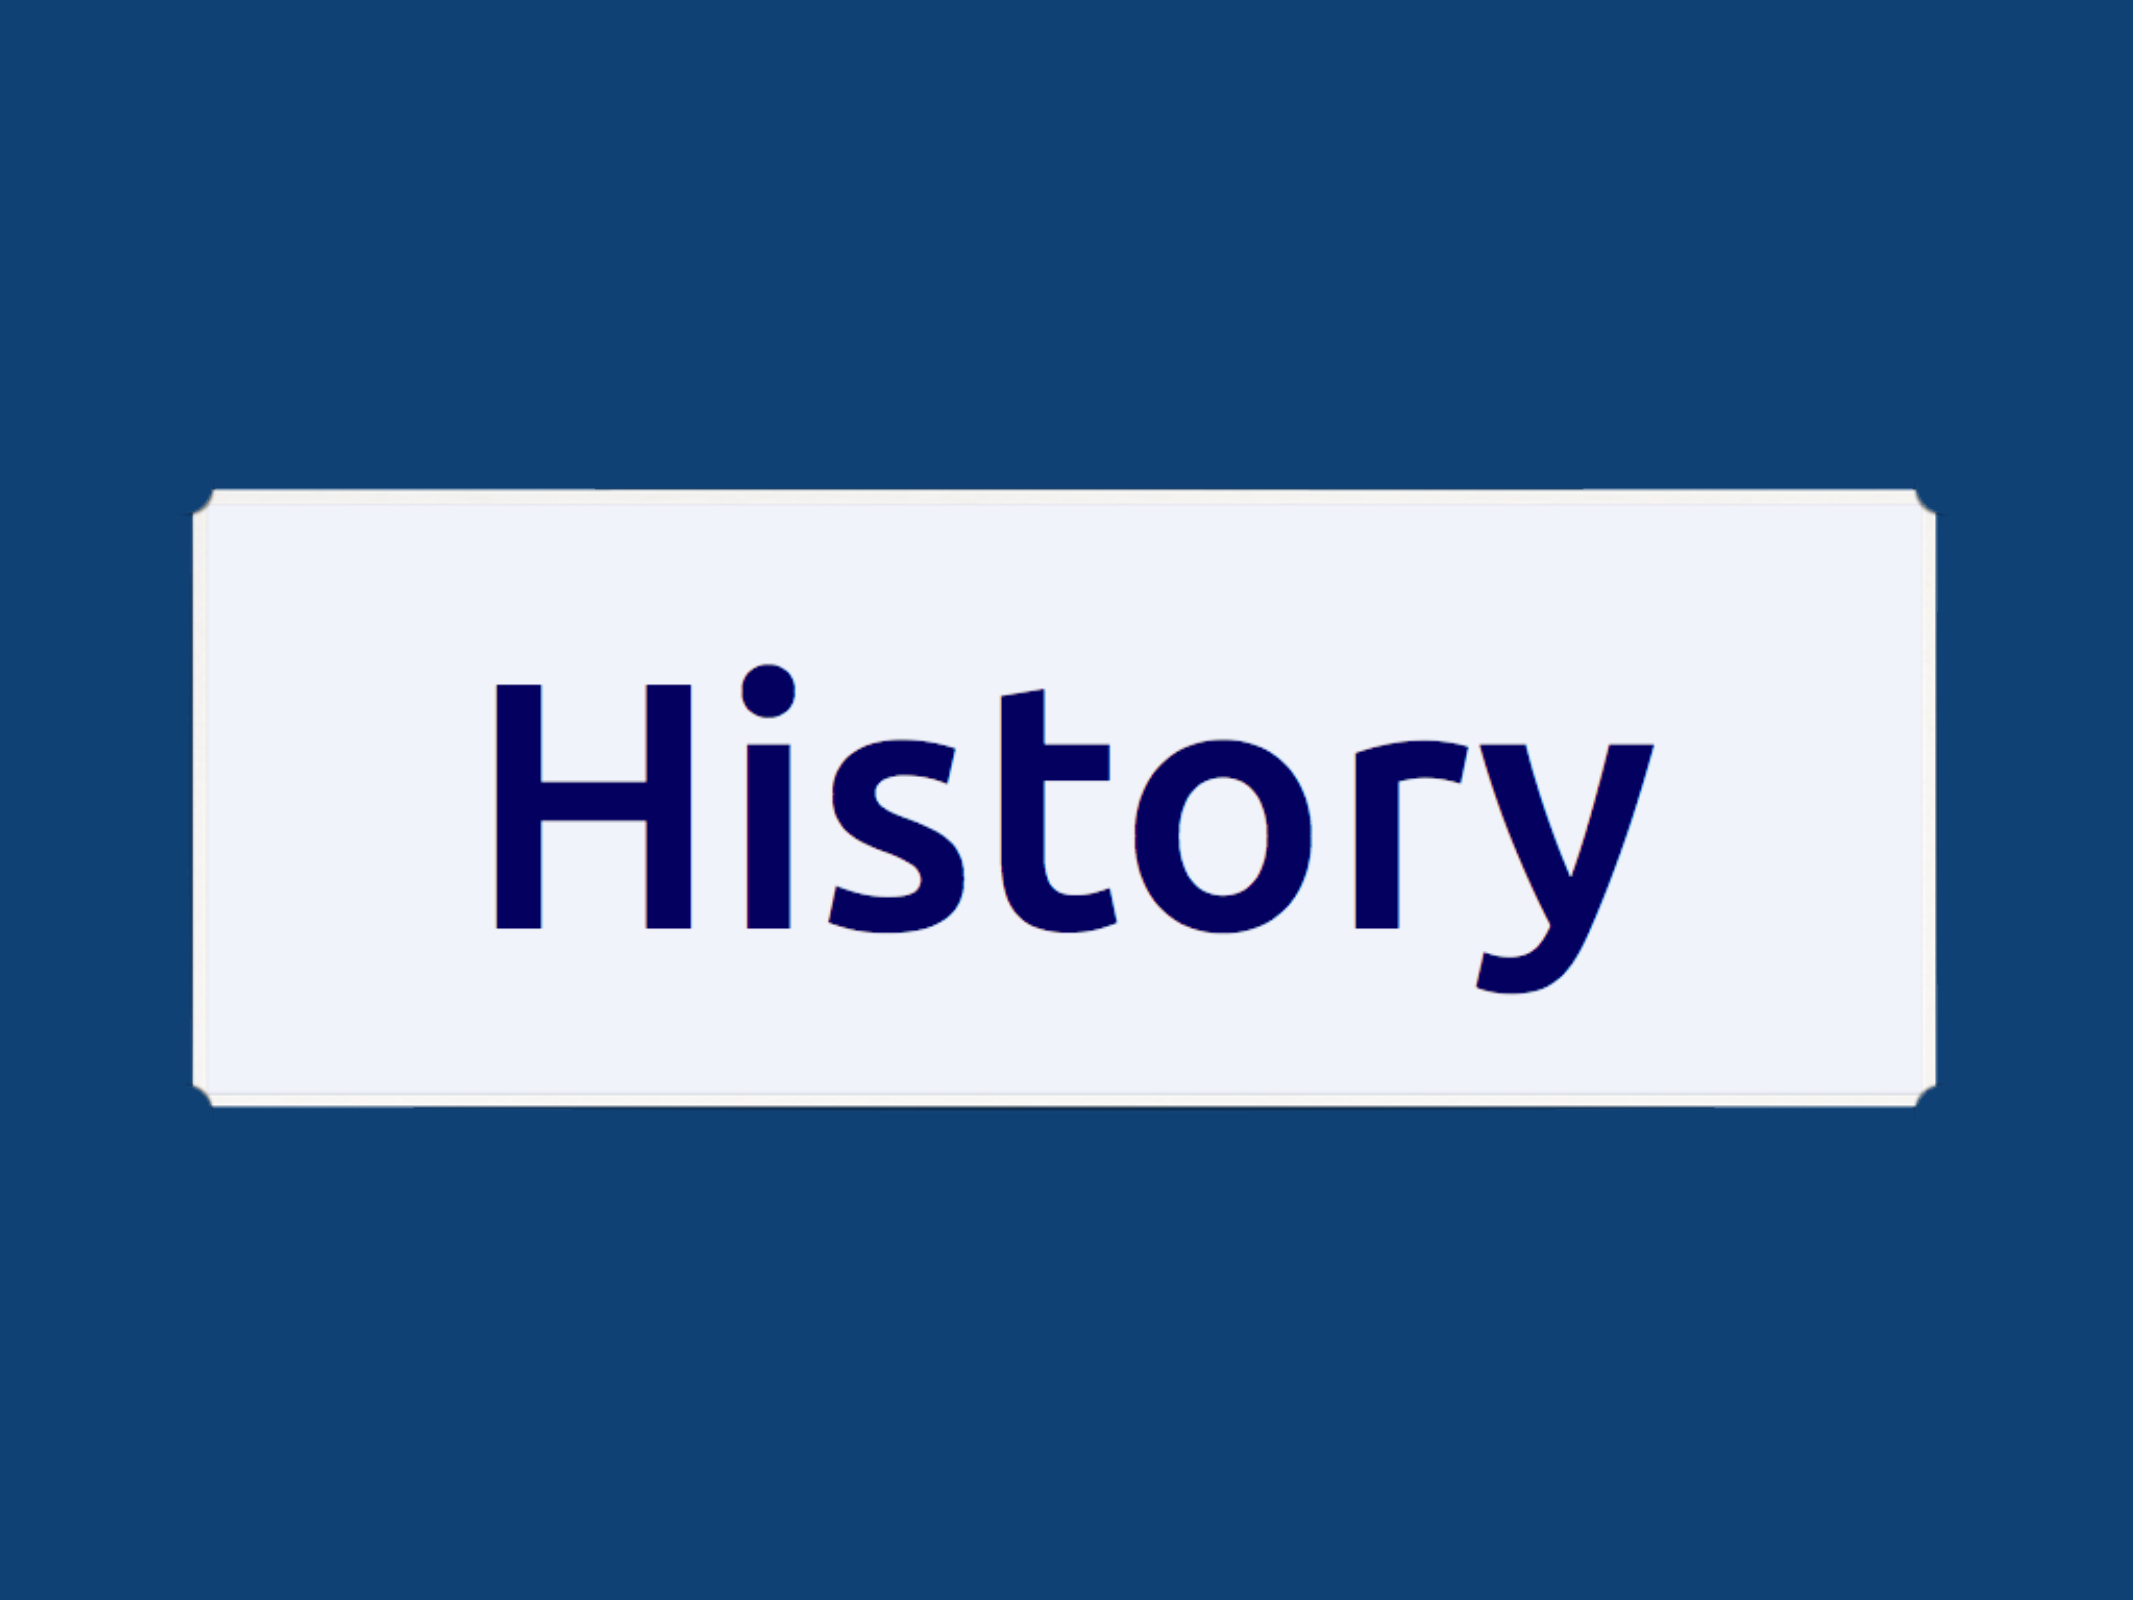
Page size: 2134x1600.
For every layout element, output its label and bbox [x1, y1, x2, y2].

picture [18, 404, 2107, 1201]
